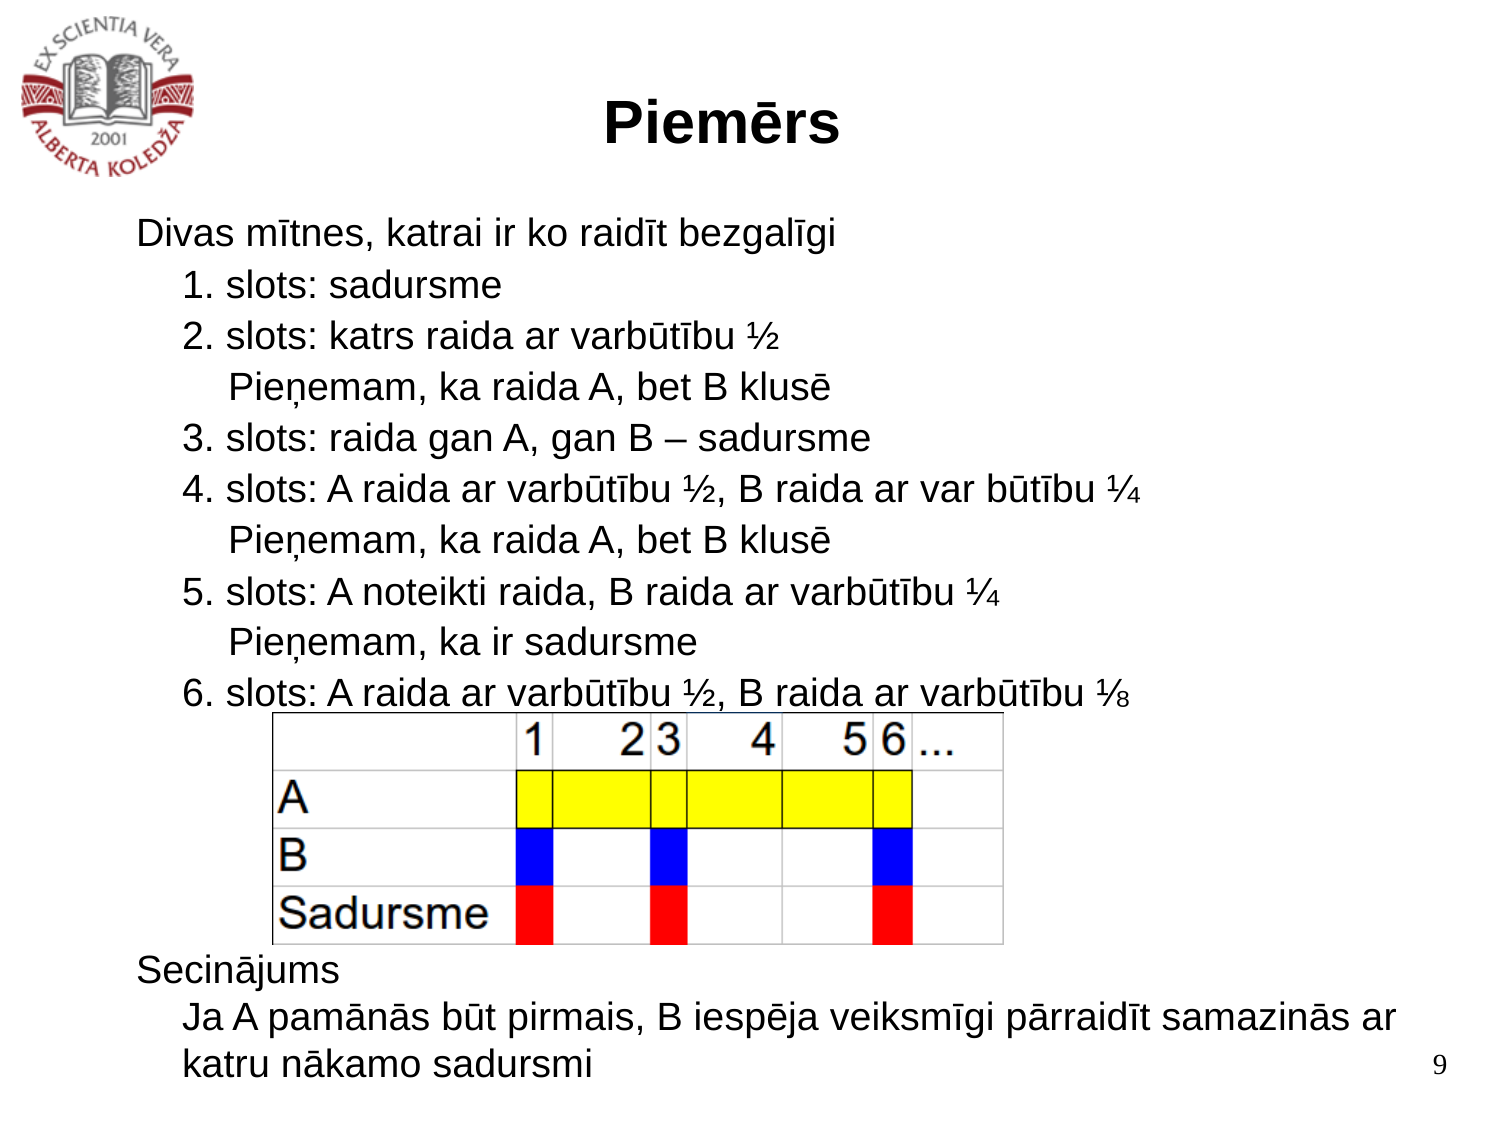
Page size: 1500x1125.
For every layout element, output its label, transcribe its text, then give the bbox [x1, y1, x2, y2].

title Piemērs [50, 62, 1374, 175]
text_box <skaitlis> [1312, 1037, 1463, 1101]
list Divas mītnes, katrai ir ko raidīt bezgalīgi 1. slots: sadursme 2. slots: katrs raida ar varbūtību ½ Pieņemam, ka raida A, bet B klusē 3. slots: raida gan A, gan B – sadursme 4. slots: A raida ar varbūtību ½, B raida ar var būtību ¼ Pieņemam, ka raida A, bet B klusē 5. slots: A noteikti raida, B raida ar varbūtību ¼ Pieņemam, ka ir sadursme 6. slots: A raida ar varbūtību ½, B raida ar varbūtību ⅛ Secinājums Ja A pamānās būt pirmais, B iespēja veiksmīgi pārraidīt samazinās ar katru nākamo sadursmi [74, 200, 1463, 1101]
picture [21, 16, 194, 177]
picture [272, 712, 1004, 945]
